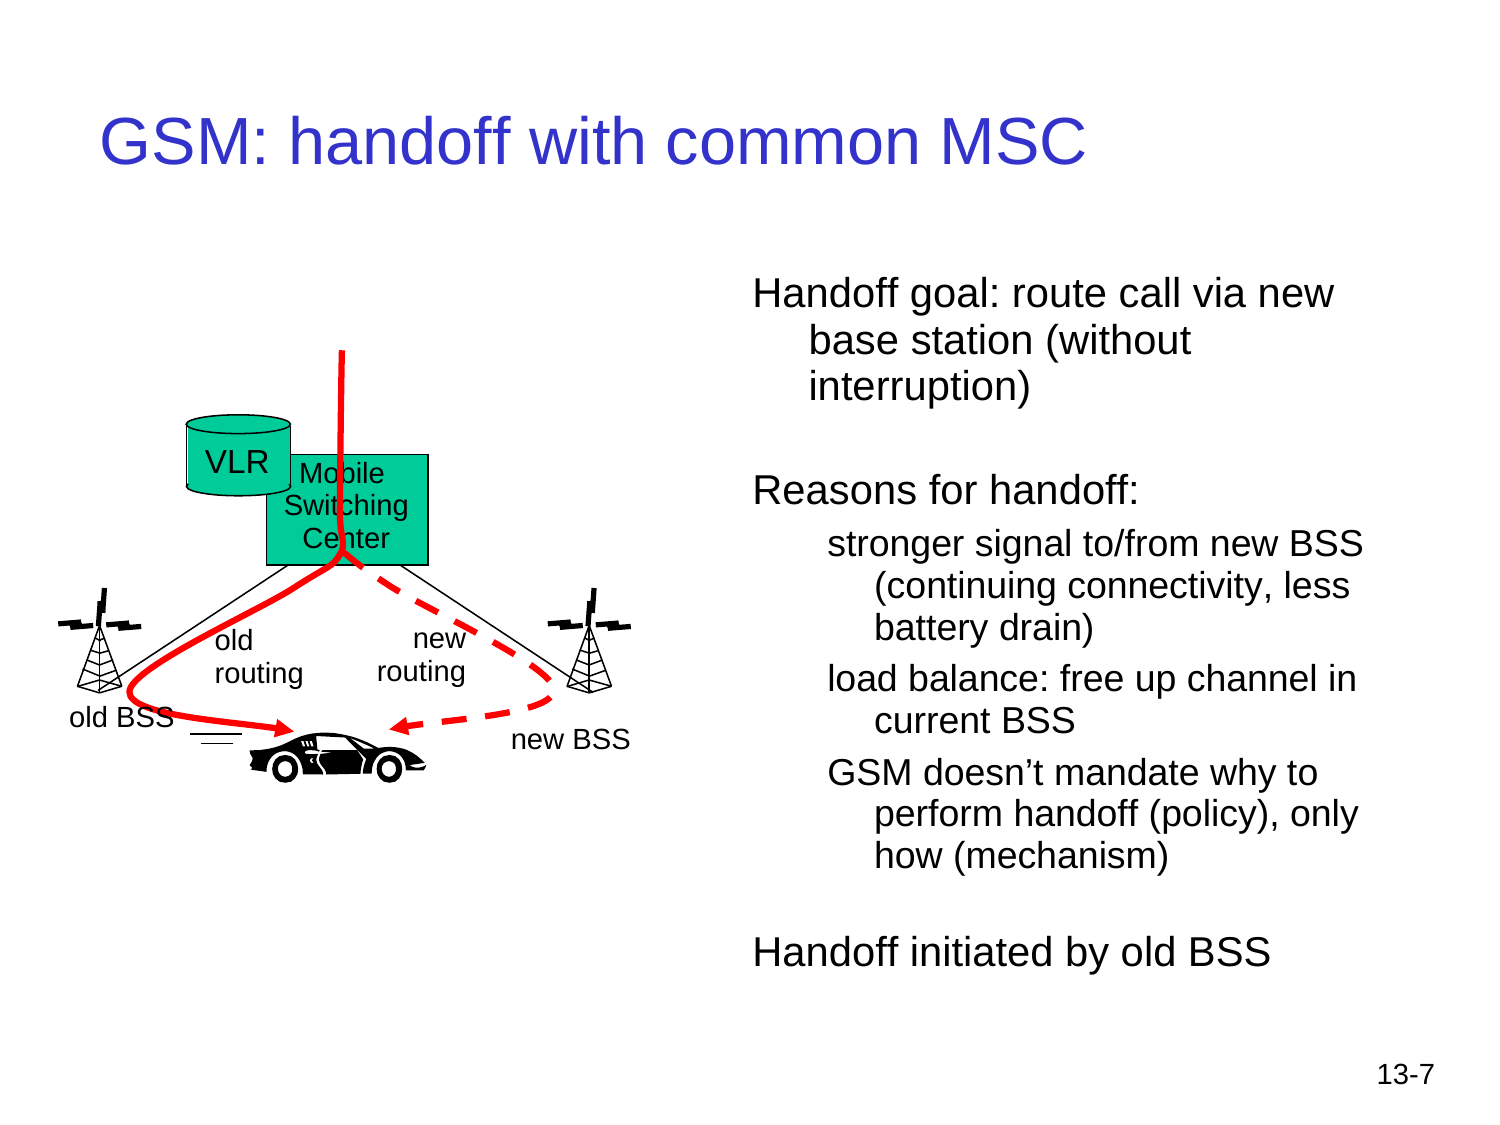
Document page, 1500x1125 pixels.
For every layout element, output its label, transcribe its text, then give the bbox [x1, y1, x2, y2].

text_box new BSS [496, 715, 647, 764]
text_box old routing [199, 616, 319, 698]
text_box [403, 454, 429, 566]
text_box old BSS [54, 693, 190, 743]
text_box new routing [362, 614, 482, 696]
picture [249, 726, 427, 783]
text_box GSM: handoff with common MSC [85, 47, 1361, 236]
list Handoff goal: route call via new base station (without interruption) Reasons for handoff: stronger signal to/from new BSS (continuing connectivity, less battery drain) load balance: free up channel in current BSS GSM doesn’t mandate why to perform handoff (policy), only how (mechanism) Handoff initiated by old BSS [737, 262, 1420, 1041]
text_box VLR [190, 435, 285, 489]
text_box Mobile Switching Center [266, 448, 339, 563]
text_box Mobile Switching Center [343, 448, 427, 563]
